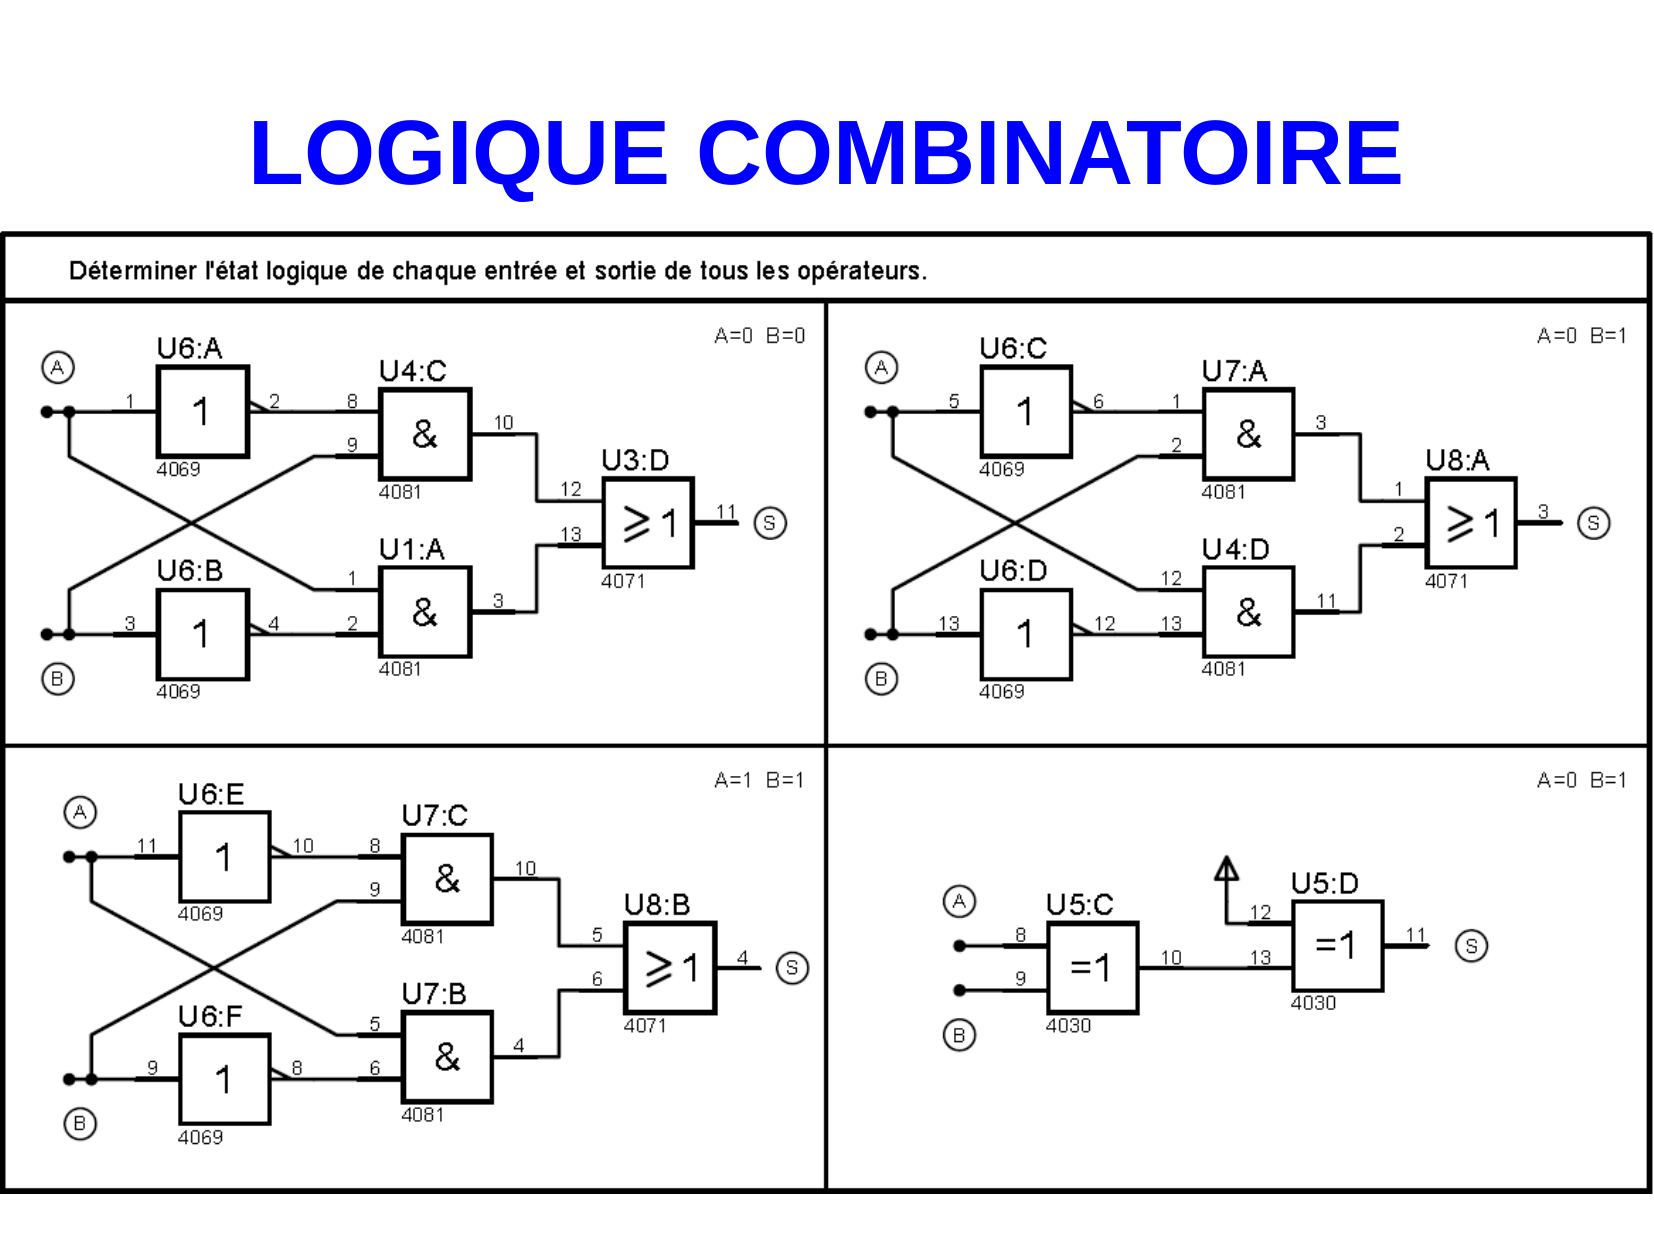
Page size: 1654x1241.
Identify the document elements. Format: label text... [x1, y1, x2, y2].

picture [0, 230, 1654, 1194]
title LOGIQUE COMBINATOIRE [0, 49, 1654, 230]
